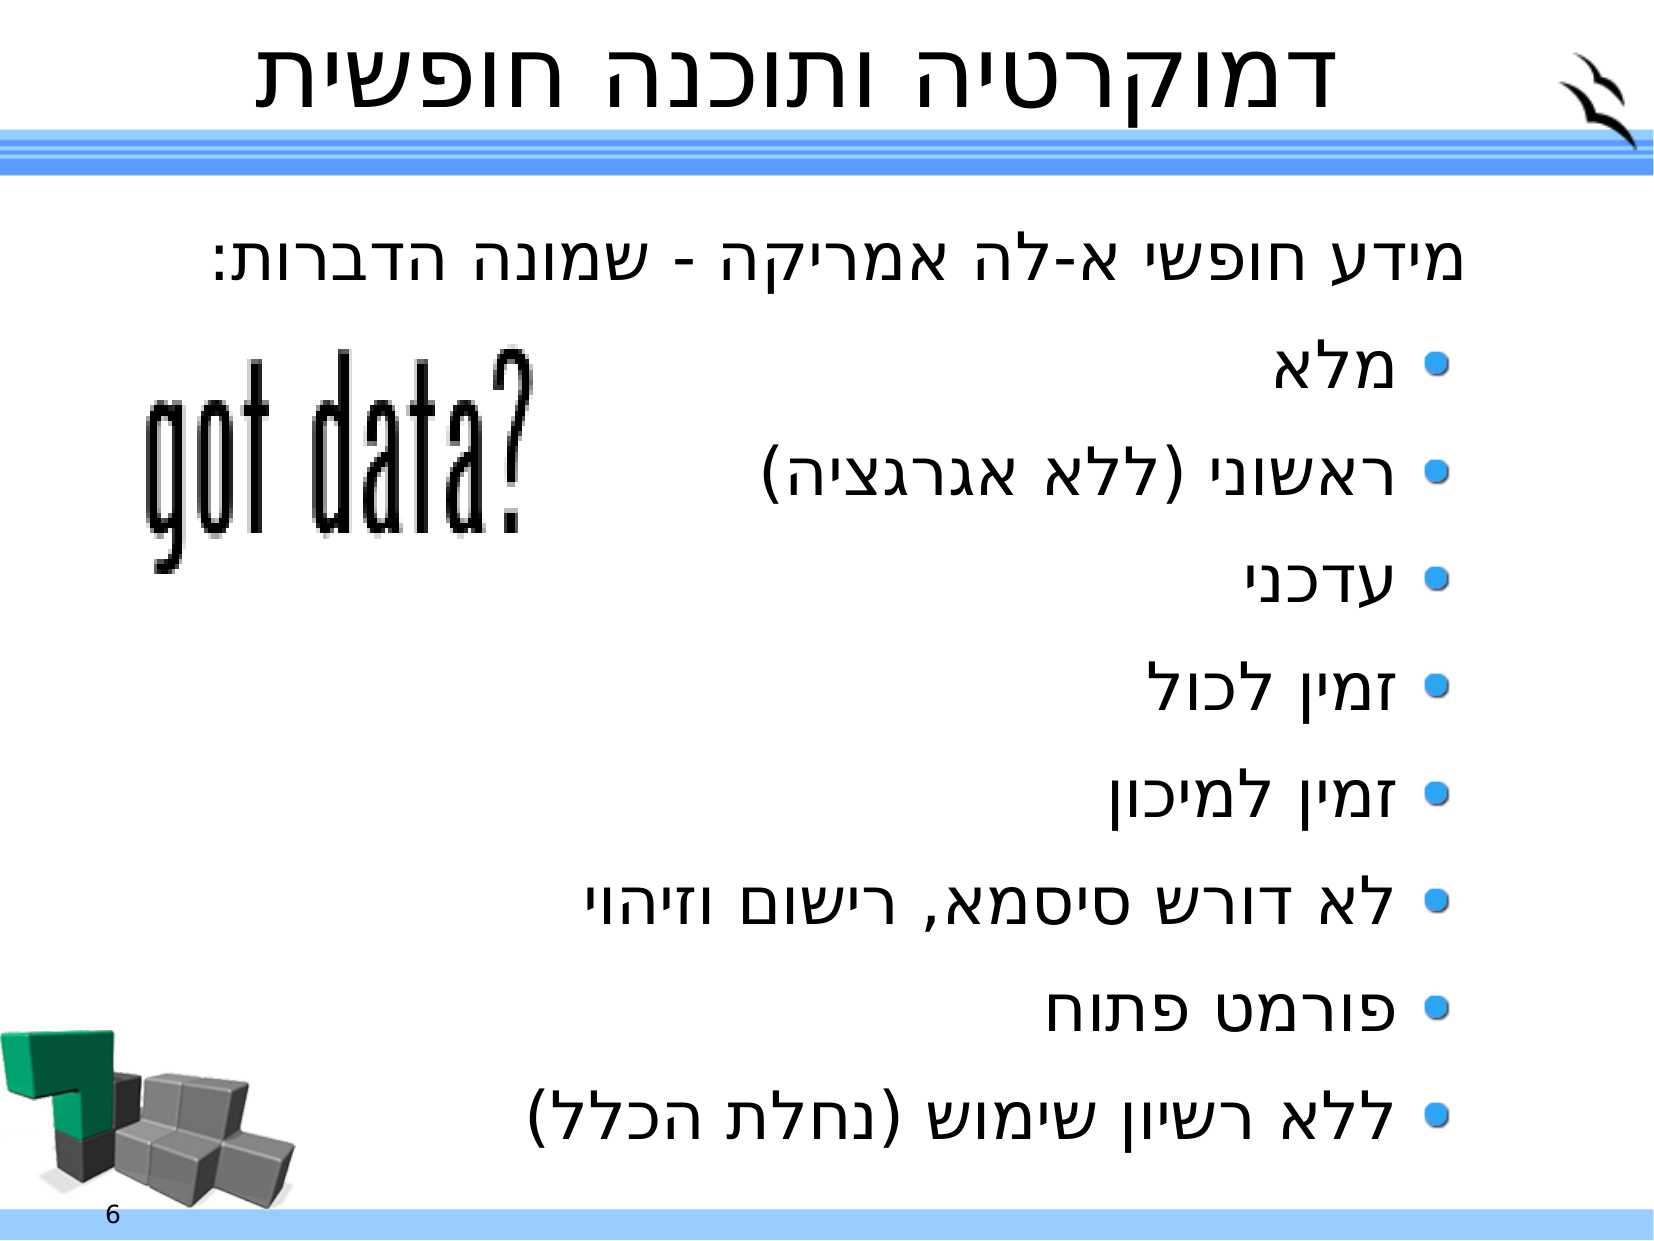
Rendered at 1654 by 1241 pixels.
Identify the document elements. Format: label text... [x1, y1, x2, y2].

list מידע חופשי א-לה אמריקה - שמונה הדברות: מלא ראשוני (ללא אגרגציה) עדכני זמין לכול זמין למיכון לא דורש סיסמא, רישום וזיהוי פורמט פתוח ללא רשיון שימוש (נחלת הכלל) [75, 218, 1488, 1174]
picture [0, 1030, 296, 1211]
picture [118, 324, 562, 621]
picture [0, 47, 1654, 180]
title דמוקרטיה ותוכנה חופשית [92, 19, 1505, 126]
